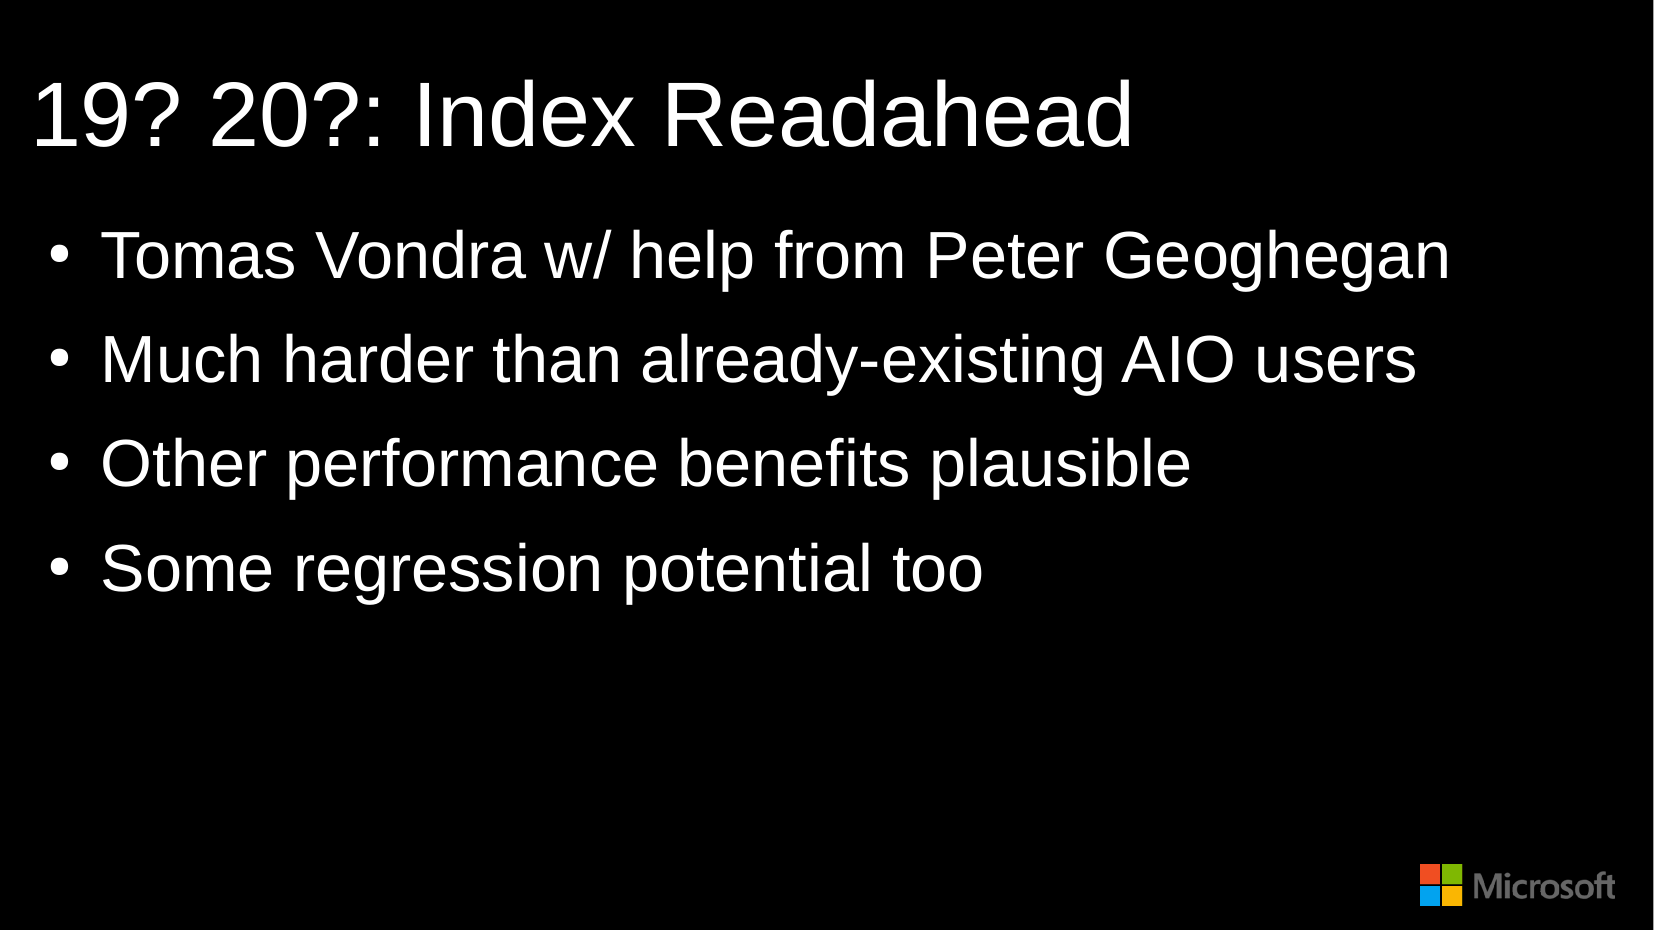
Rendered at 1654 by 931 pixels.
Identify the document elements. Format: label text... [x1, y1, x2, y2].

list Tomas Vondra w/ help from Peter Geoghegan Much harder than already-existing AIO users Other performance benefits plausible Some regression potential too [30, 217, 1621, 916]
title 19? 20?: Index Readahead [30, 37, 1621, 193]
